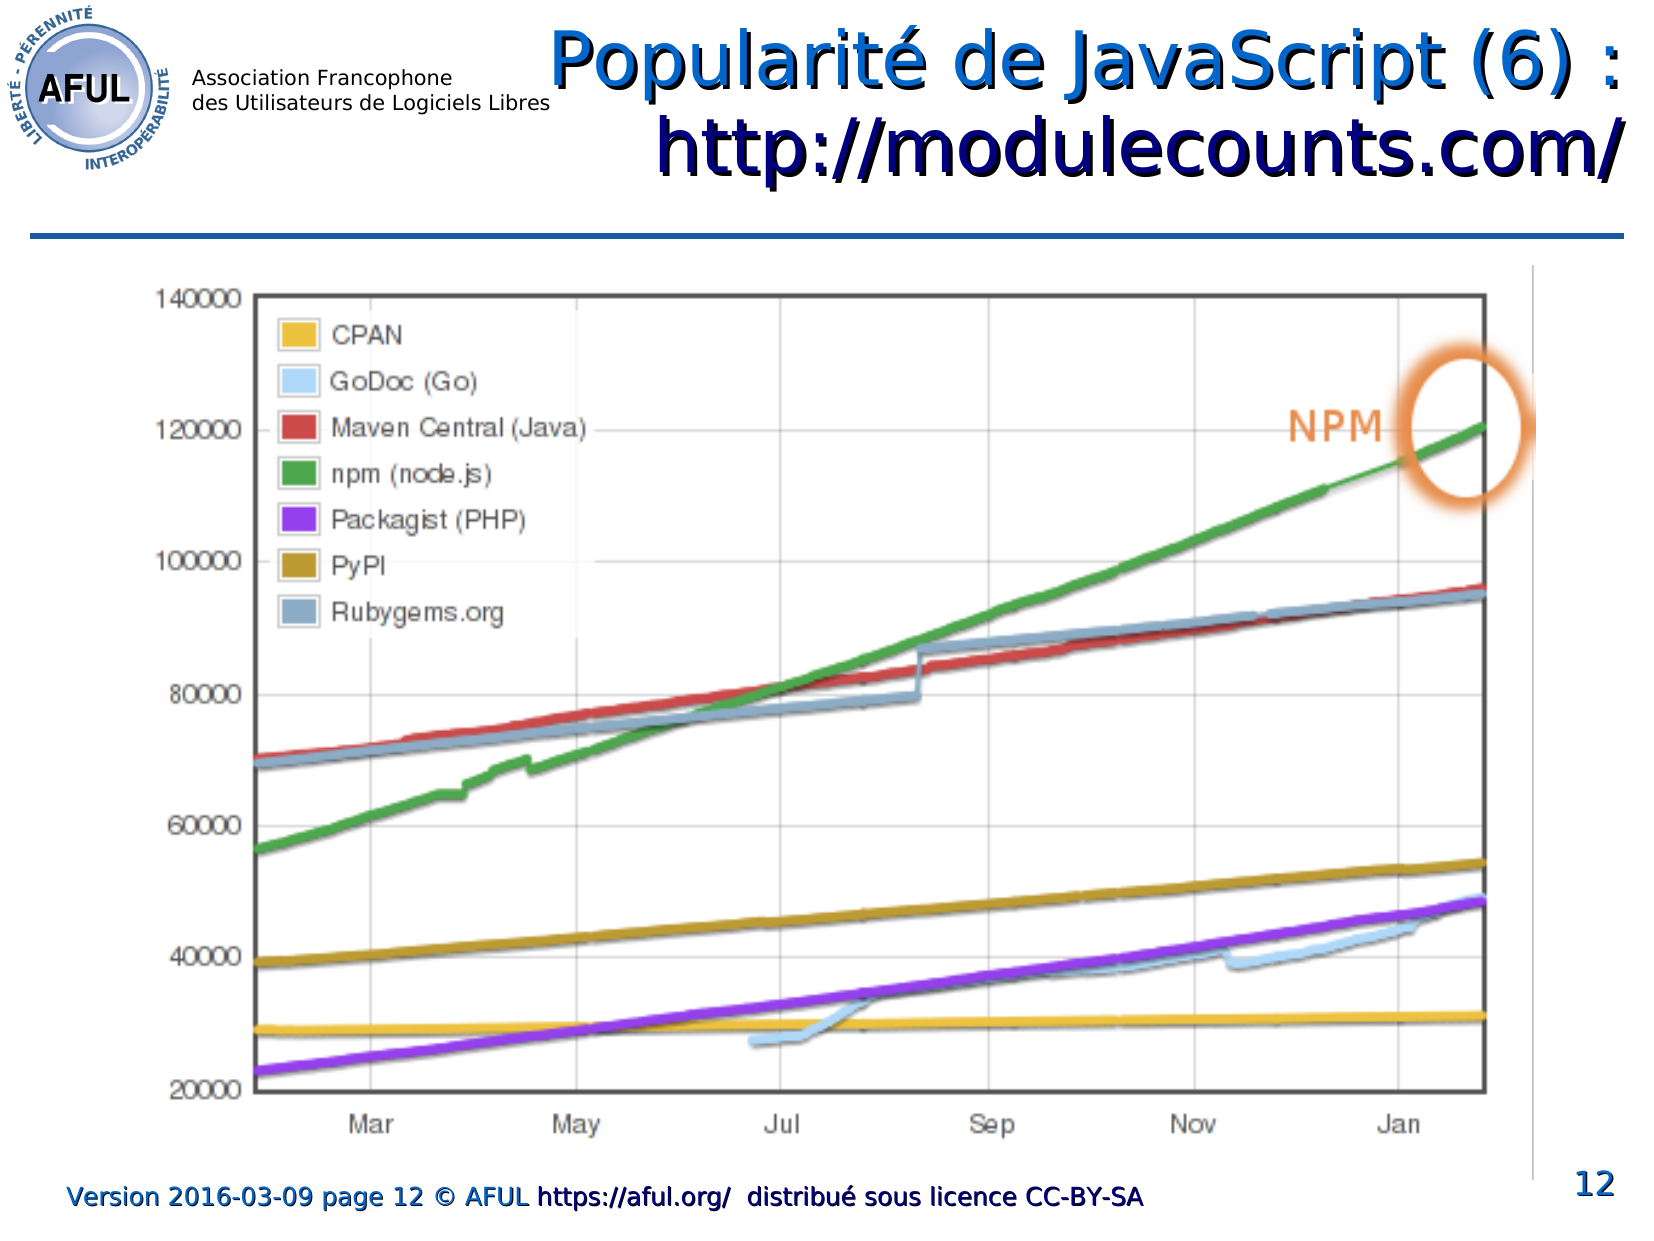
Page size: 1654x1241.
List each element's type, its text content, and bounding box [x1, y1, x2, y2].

picture [0, 0, 178, 178]
title Popularité de JavaScript (6) : http://modulecounts.com/ [501, 0, 1625, 207]
picture [55, 265, 1536, 1180]
